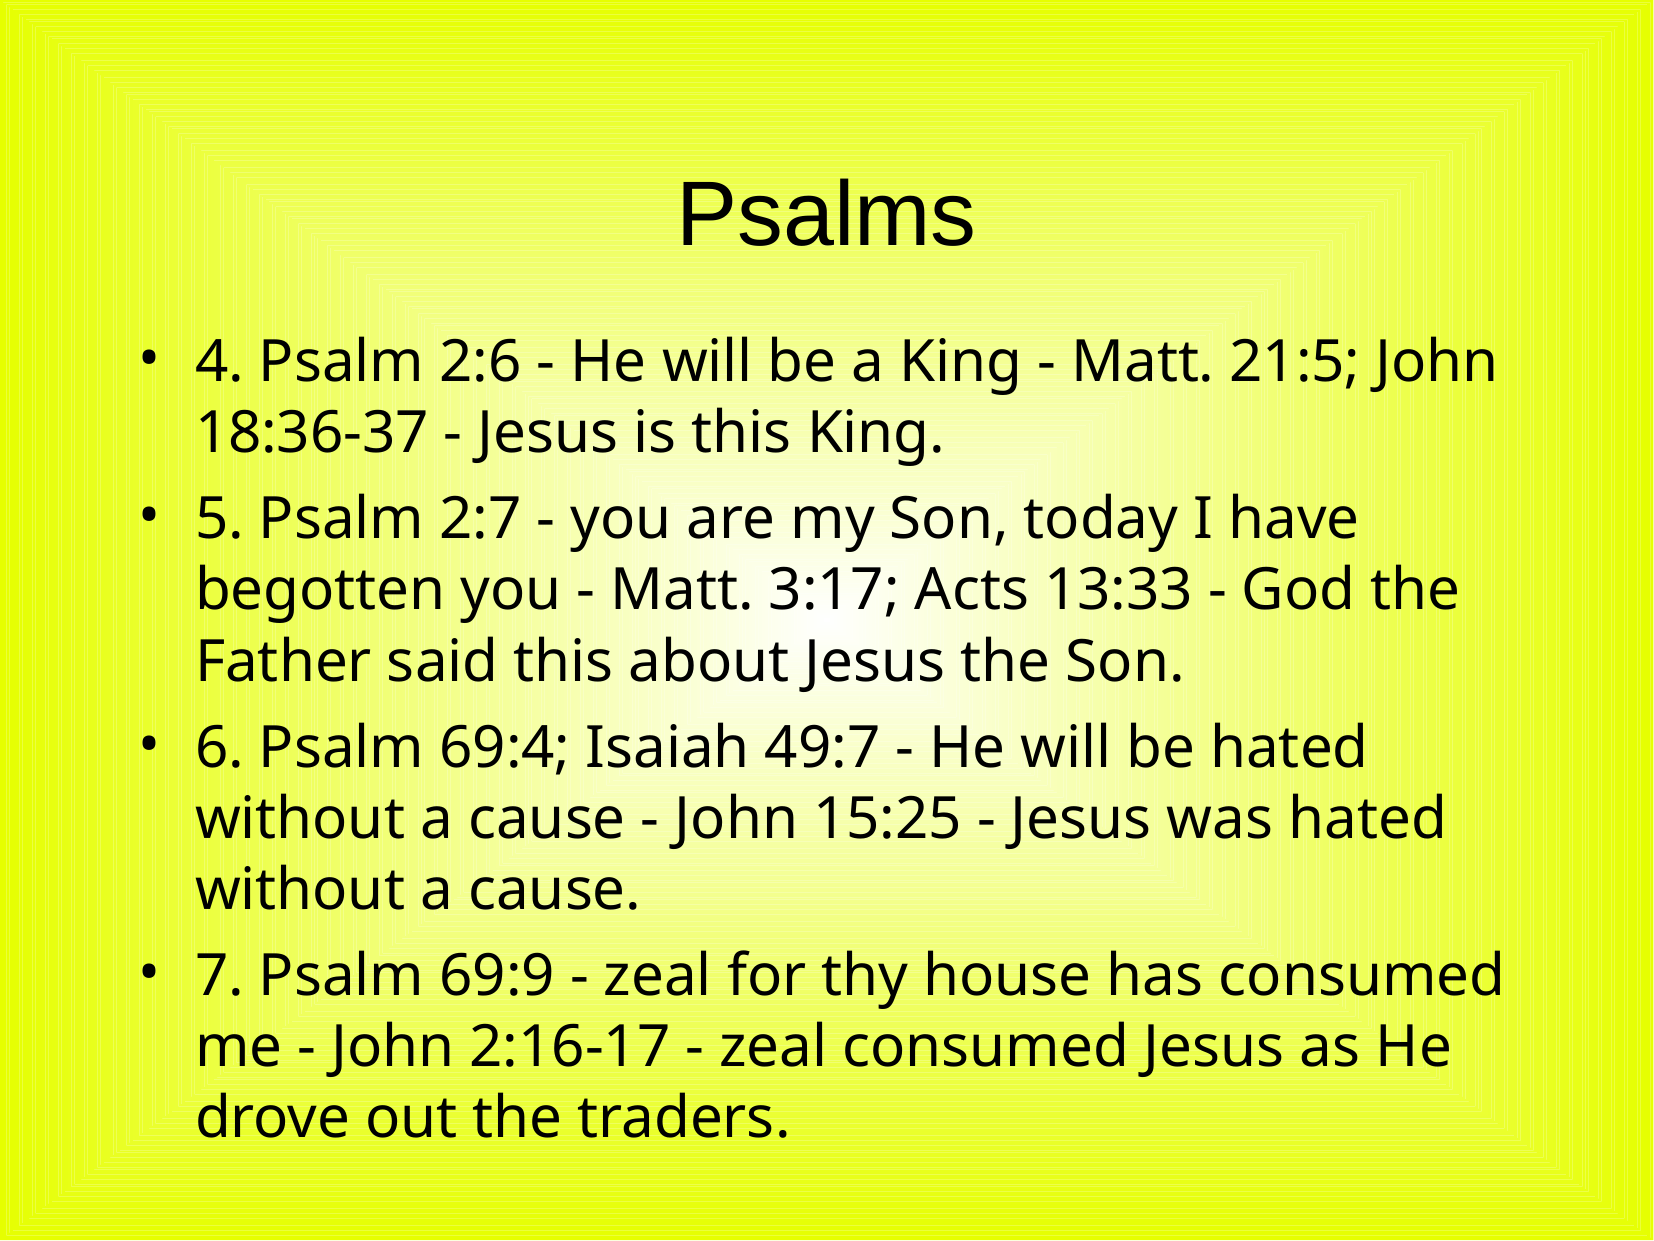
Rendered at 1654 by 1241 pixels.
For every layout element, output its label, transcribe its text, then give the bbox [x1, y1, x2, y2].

list 4. Psalm 2:6 - He will be a King - Matt. 21:5; John 18:36-37 - Jesus is this King. 5. Psalm 2:7 - you are my Son, today I have begotten you - Matt. 3:17; Acts 13:33 - God the Father said this about Jesus the Son. 6. Psalm 69:4; Isaiah 49:7 - He will be hated without a cause - John 15:25 - Jesus was hated without a cause. 7. Psalm 69:9 - zeal for thy house has consumed me - John 2:16-17 - zeal consumed Jesus as He drove out the traders. [124, 316, 1530, 1146]
title Psalms [124, 110, 1530, 316]
